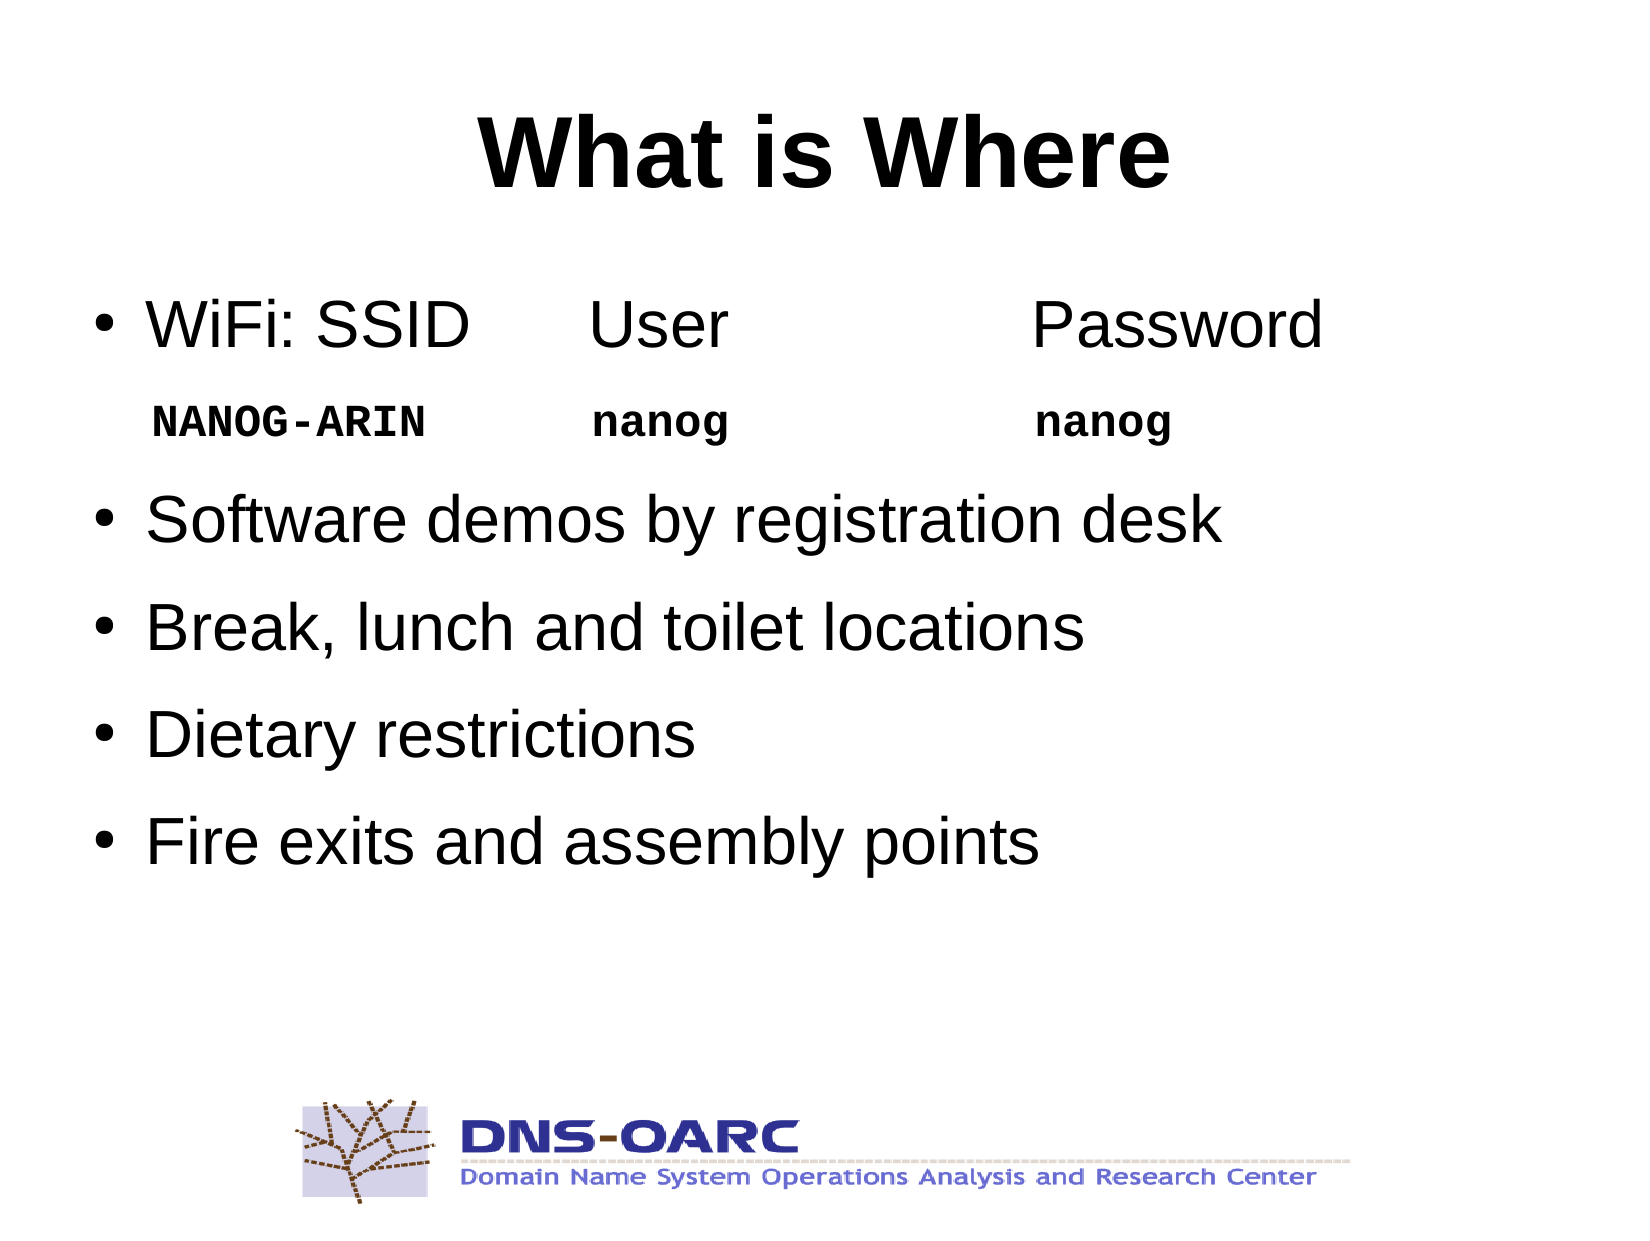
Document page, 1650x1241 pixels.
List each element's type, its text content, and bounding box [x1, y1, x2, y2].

picture [235, 1094, 1385, 1211]
list WiFi: SSID User Password NANOG-ARIN nanog nanog Software demos by registration desk Break, lunch and toilet locations Dietary restrictions Fire exits and assembly points [75, 287, 1576, 1094]
title What is Where [82, 49, 1568, 257]
